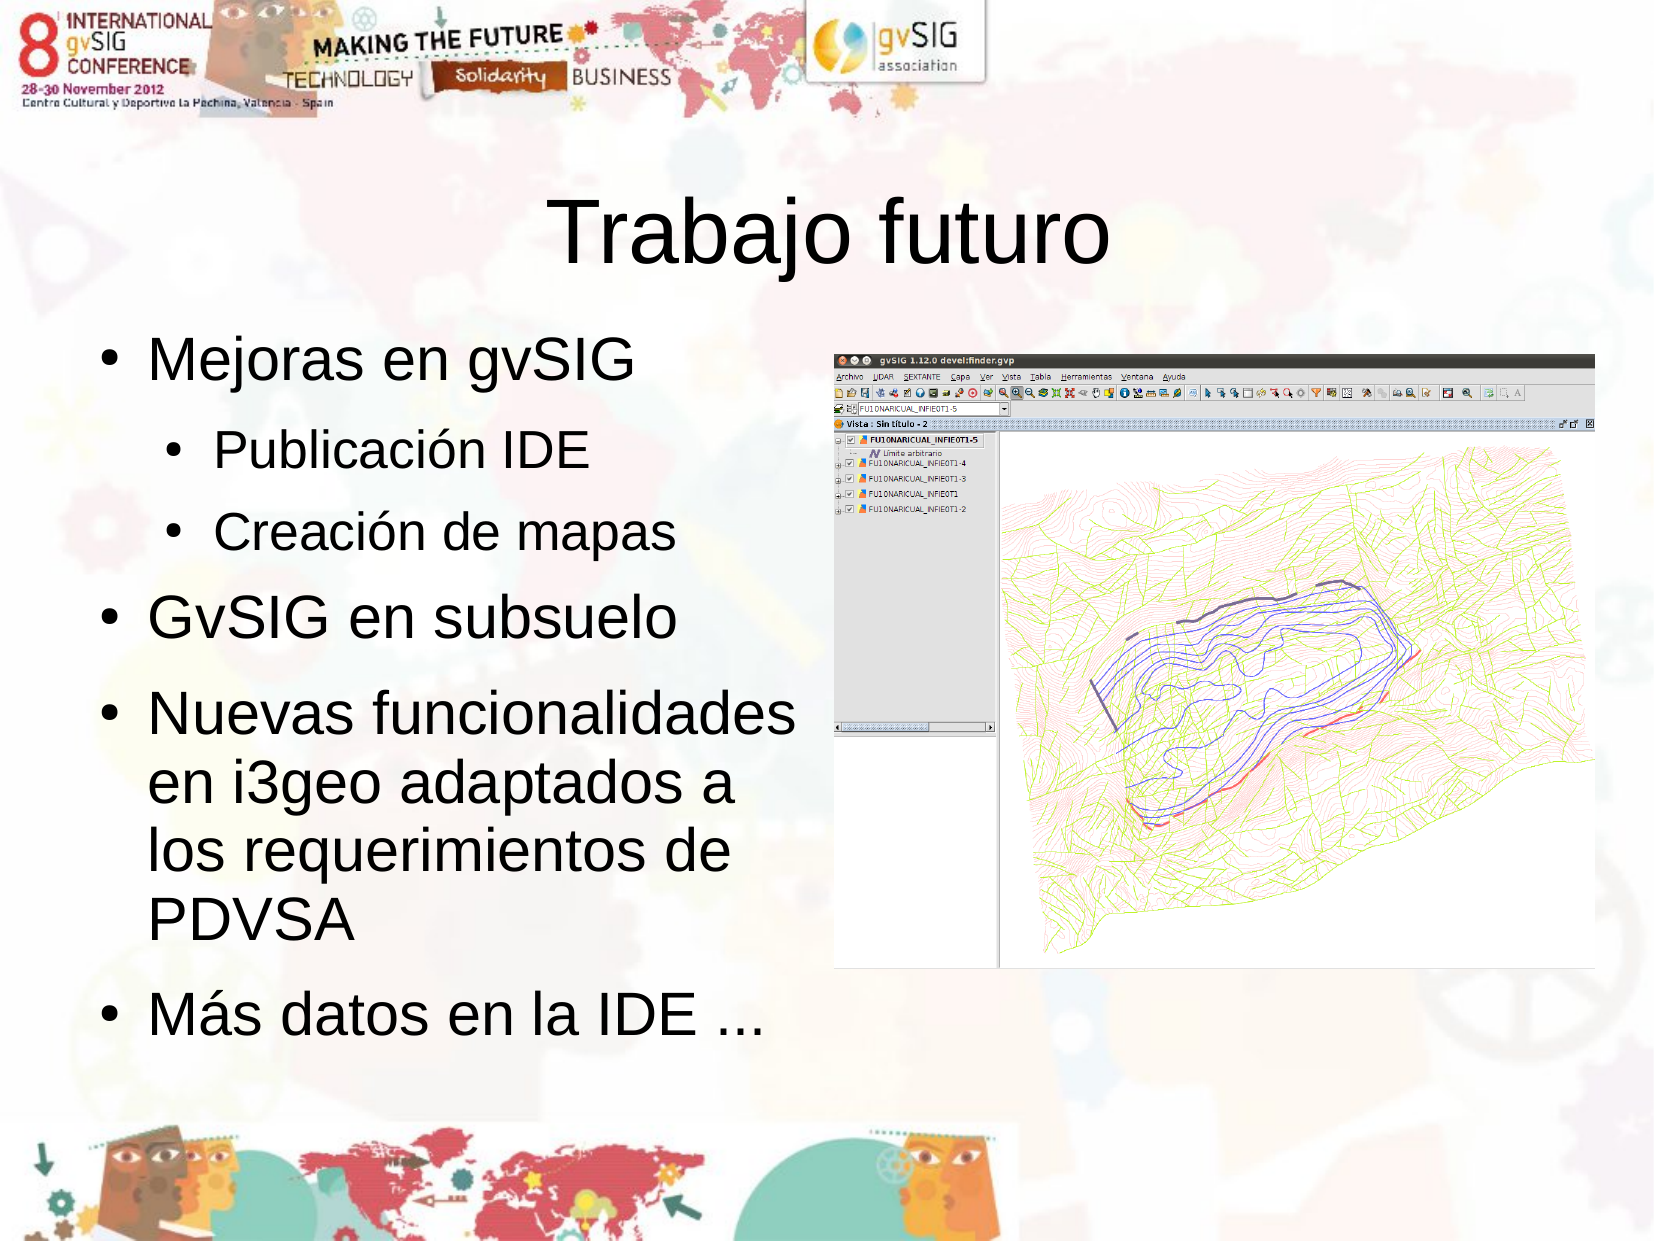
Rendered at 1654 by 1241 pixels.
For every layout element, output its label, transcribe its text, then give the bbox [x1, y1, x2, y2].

title Trabajo futuro [88, 177, 1571, 287]
list Mejoras en gvSIG Publicación IDE Creación de mapas GvSIG en subsuelo Nuevas funcionalidades en i3geo adaptados a los requerimientos de PDVSA Más datos en la IDE ... [82, 324, 806, 1080]
picture [0, 0, 1654, 1241]
